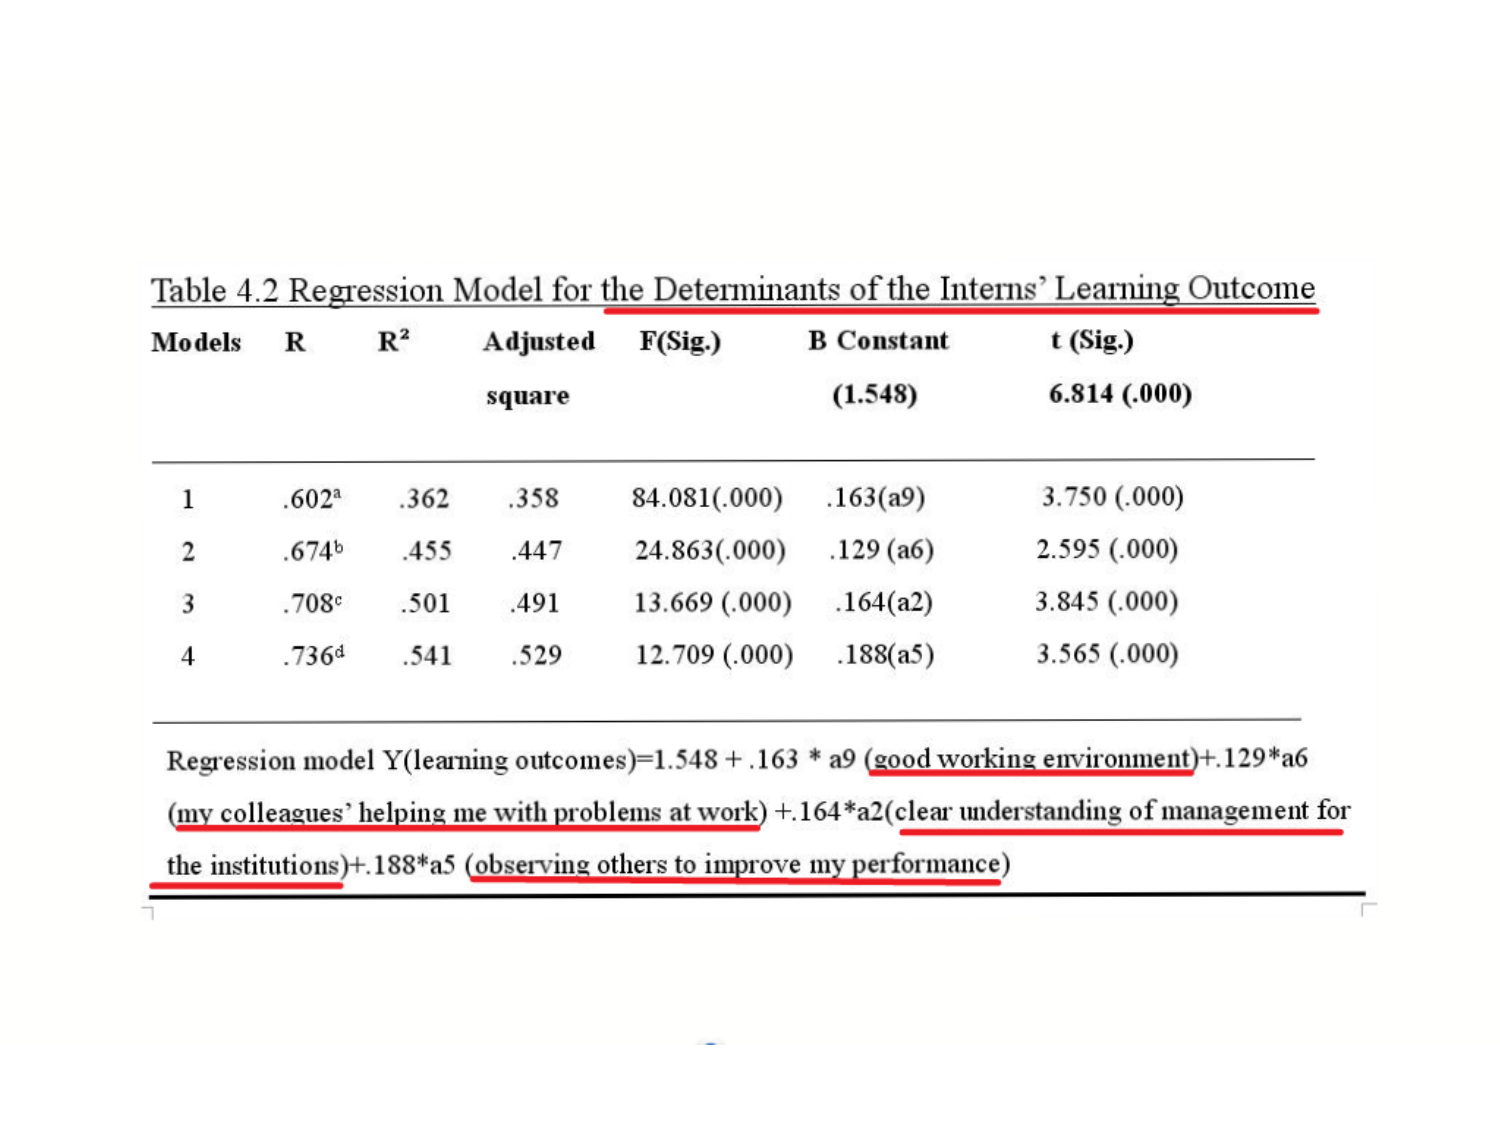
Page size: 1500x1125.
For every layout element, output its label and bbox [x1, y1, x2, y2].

picture [0, 79, 1500, 1046]
